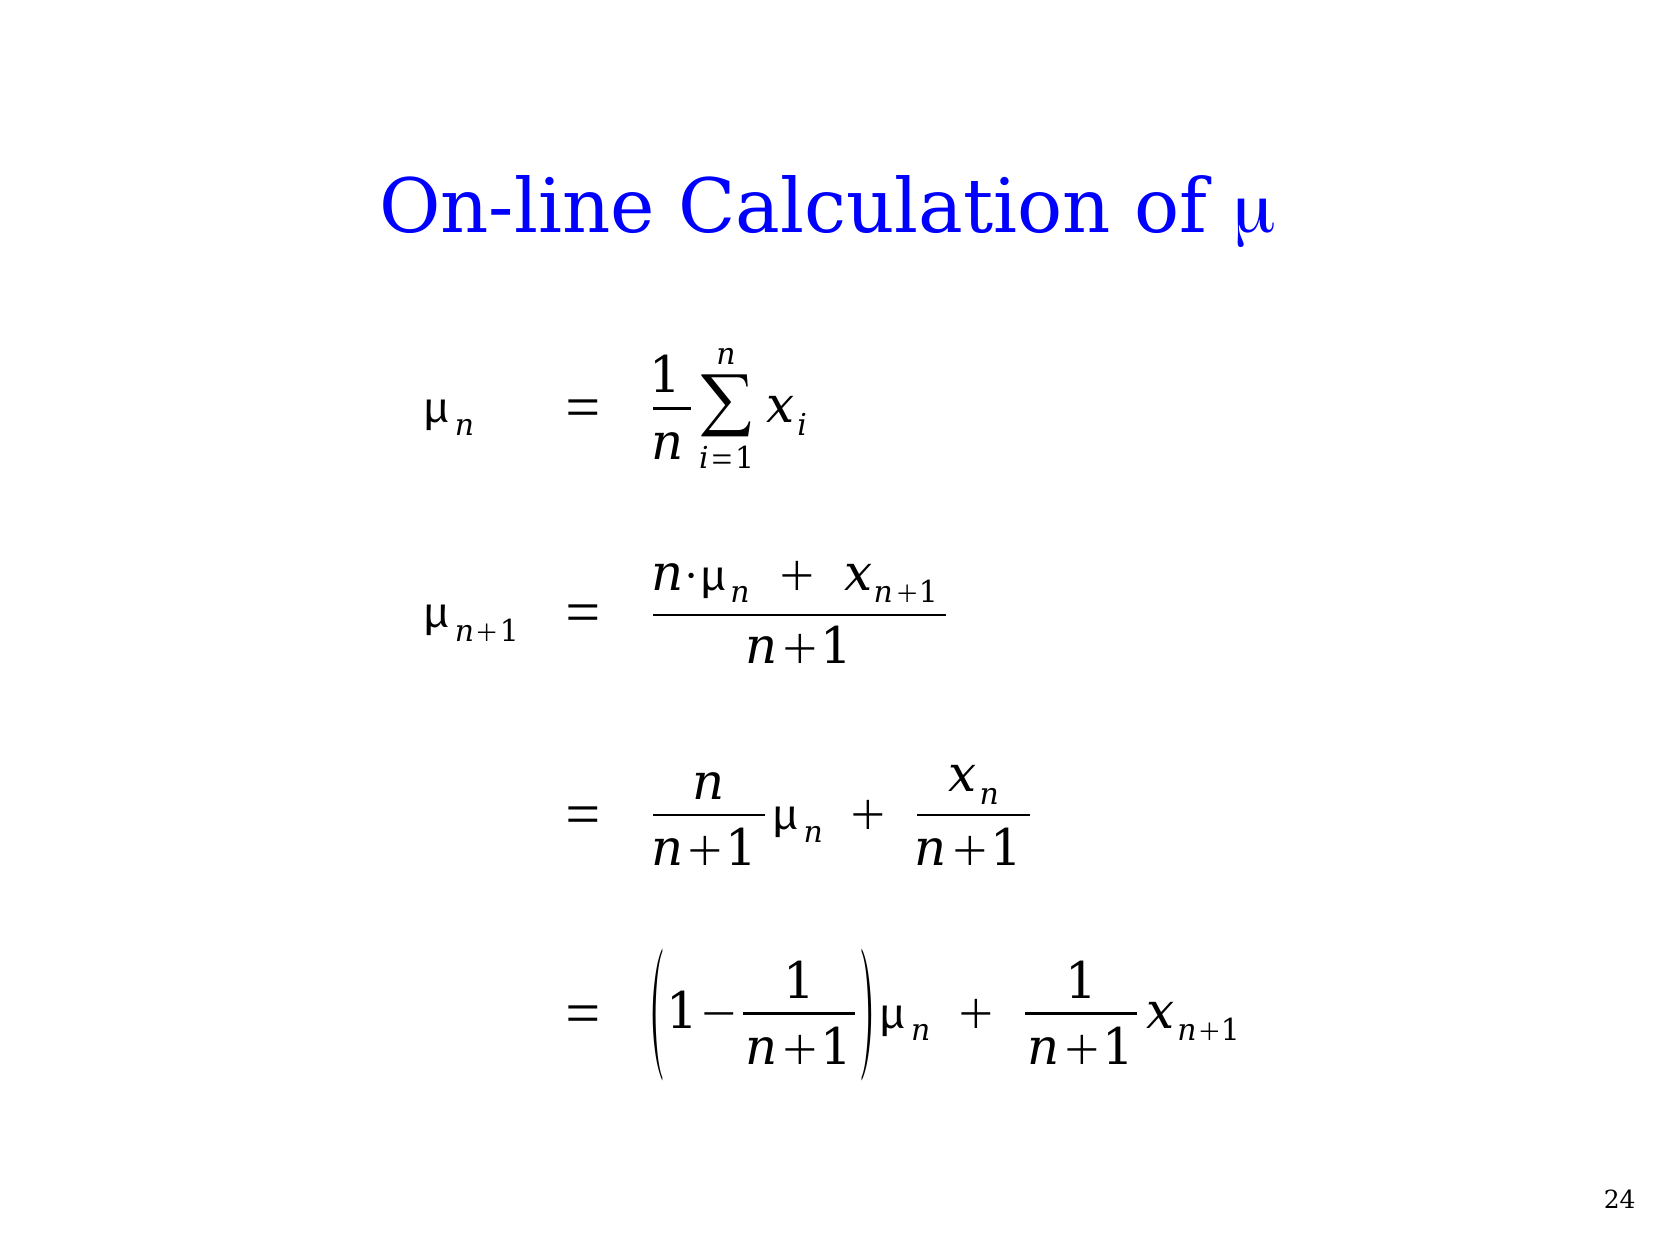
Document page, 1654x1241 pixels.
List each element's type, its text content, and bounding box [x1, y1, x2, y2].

chart [417, 331, 1247, 1083]
title On-line Calculation of m [121, 102, 1534, 311]
